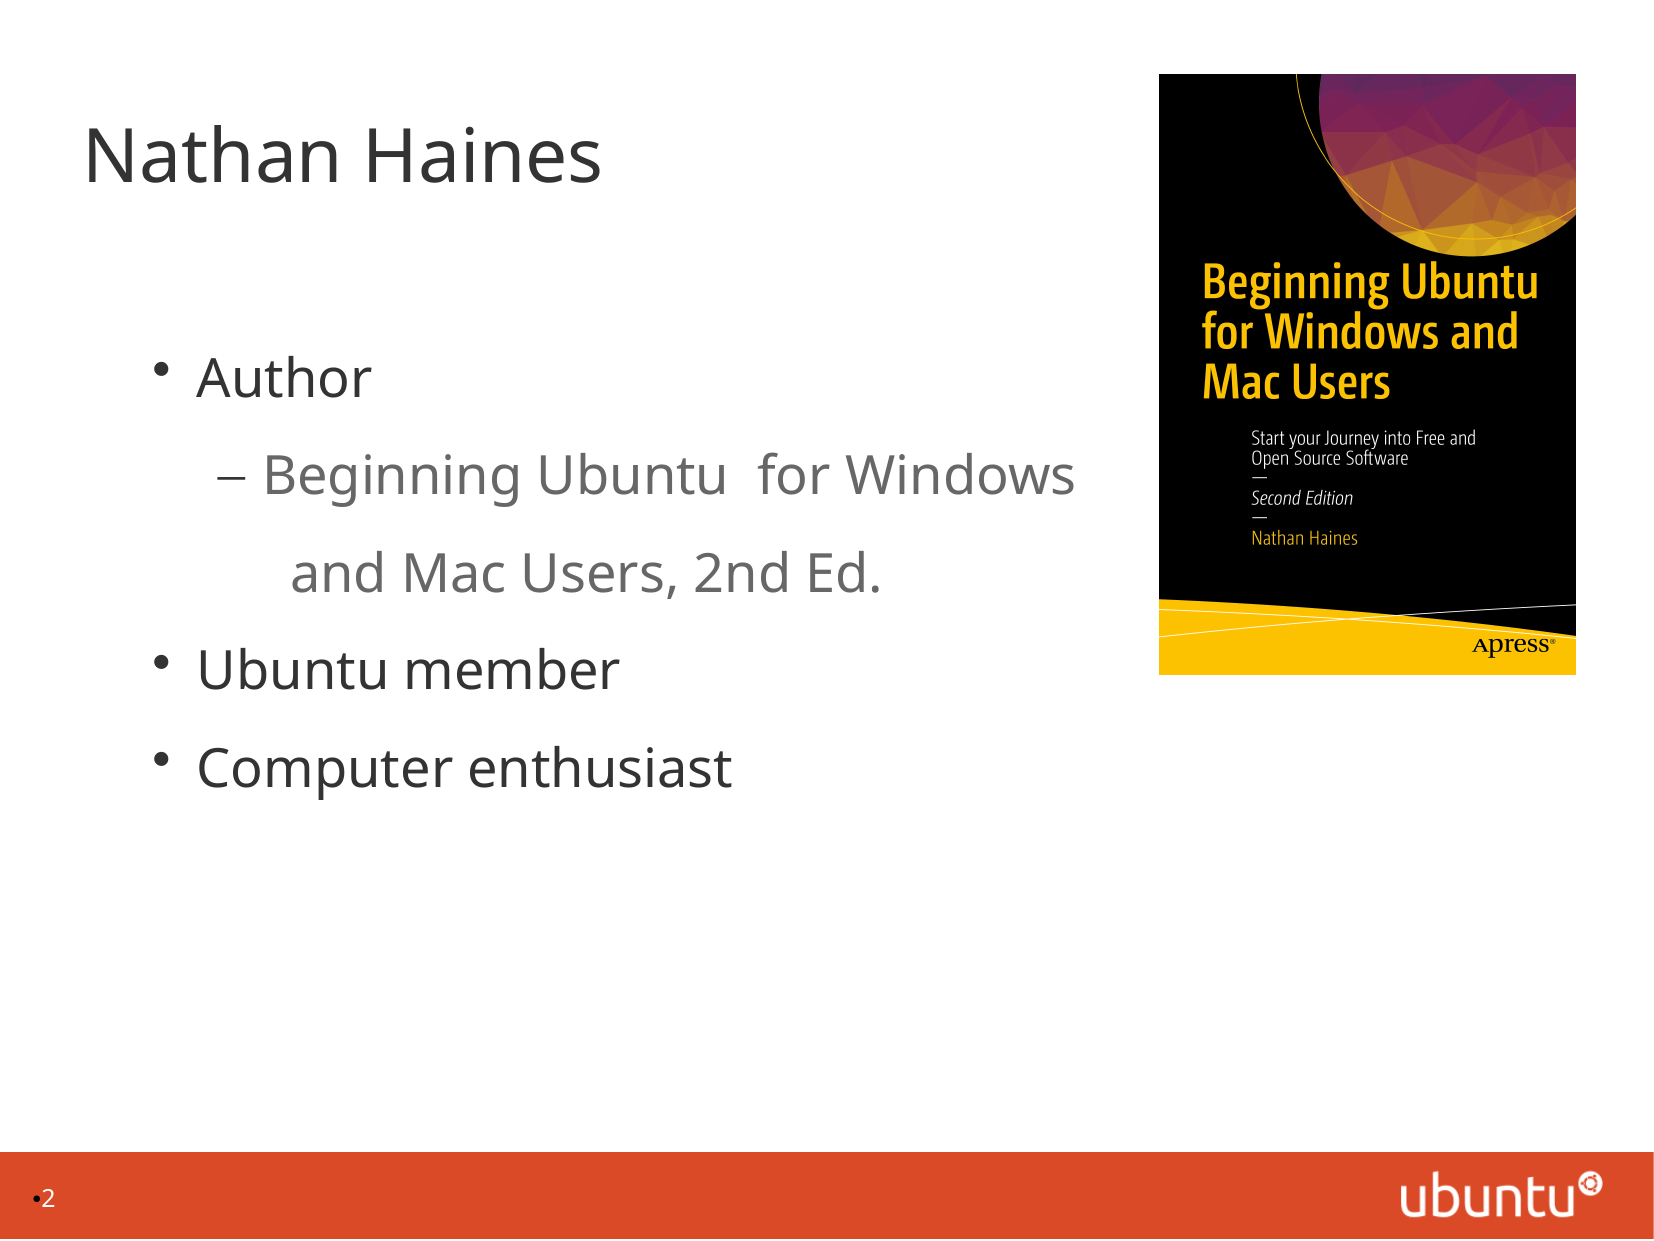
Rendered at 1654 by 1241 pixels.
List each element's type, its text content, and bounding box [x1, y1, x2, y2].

picture [0, 1152, 1654, 1239]
title Nathan Haines [82, 49, 1571, 257]
list Author Beginning Ubuntu for Windows and Mac Users, 2nd Ed. Ubuntu member Computer enthusiast [87, 301, 1579, 1022]
picture [1159, 74, 1576, 675]
